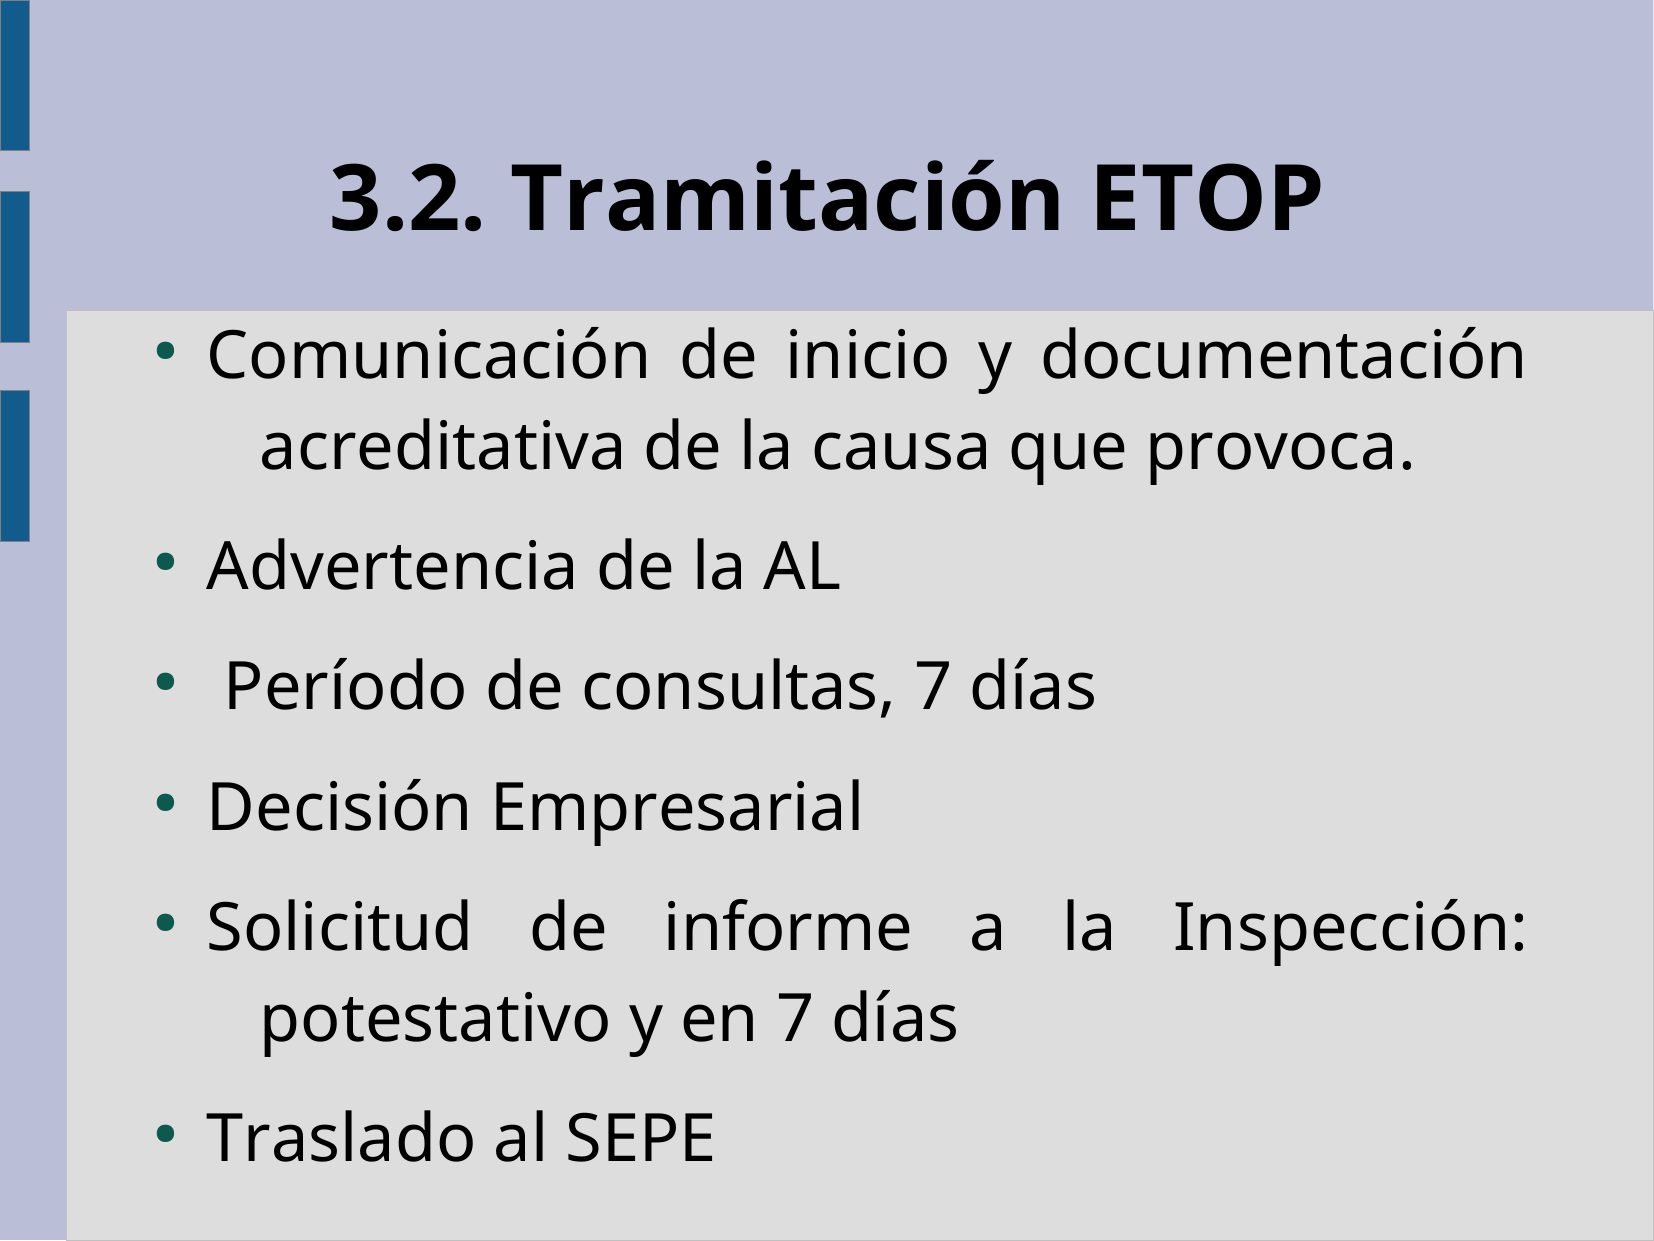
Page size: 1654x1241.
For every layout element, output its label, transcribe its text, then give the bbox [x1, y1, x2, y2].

title 3.2. Tramitación ETOP [121, 91, 1534, 299]
list Comunicación de inicio y documentación acreditativa de la causa que provoca. Advertencia de la AL Período de consultas, 7 días Decisión Empresarial Solicitud de informe a la Inspección: potestativo y en 7 días Traslado al SEPE [118, 307, 1531, 1194]
